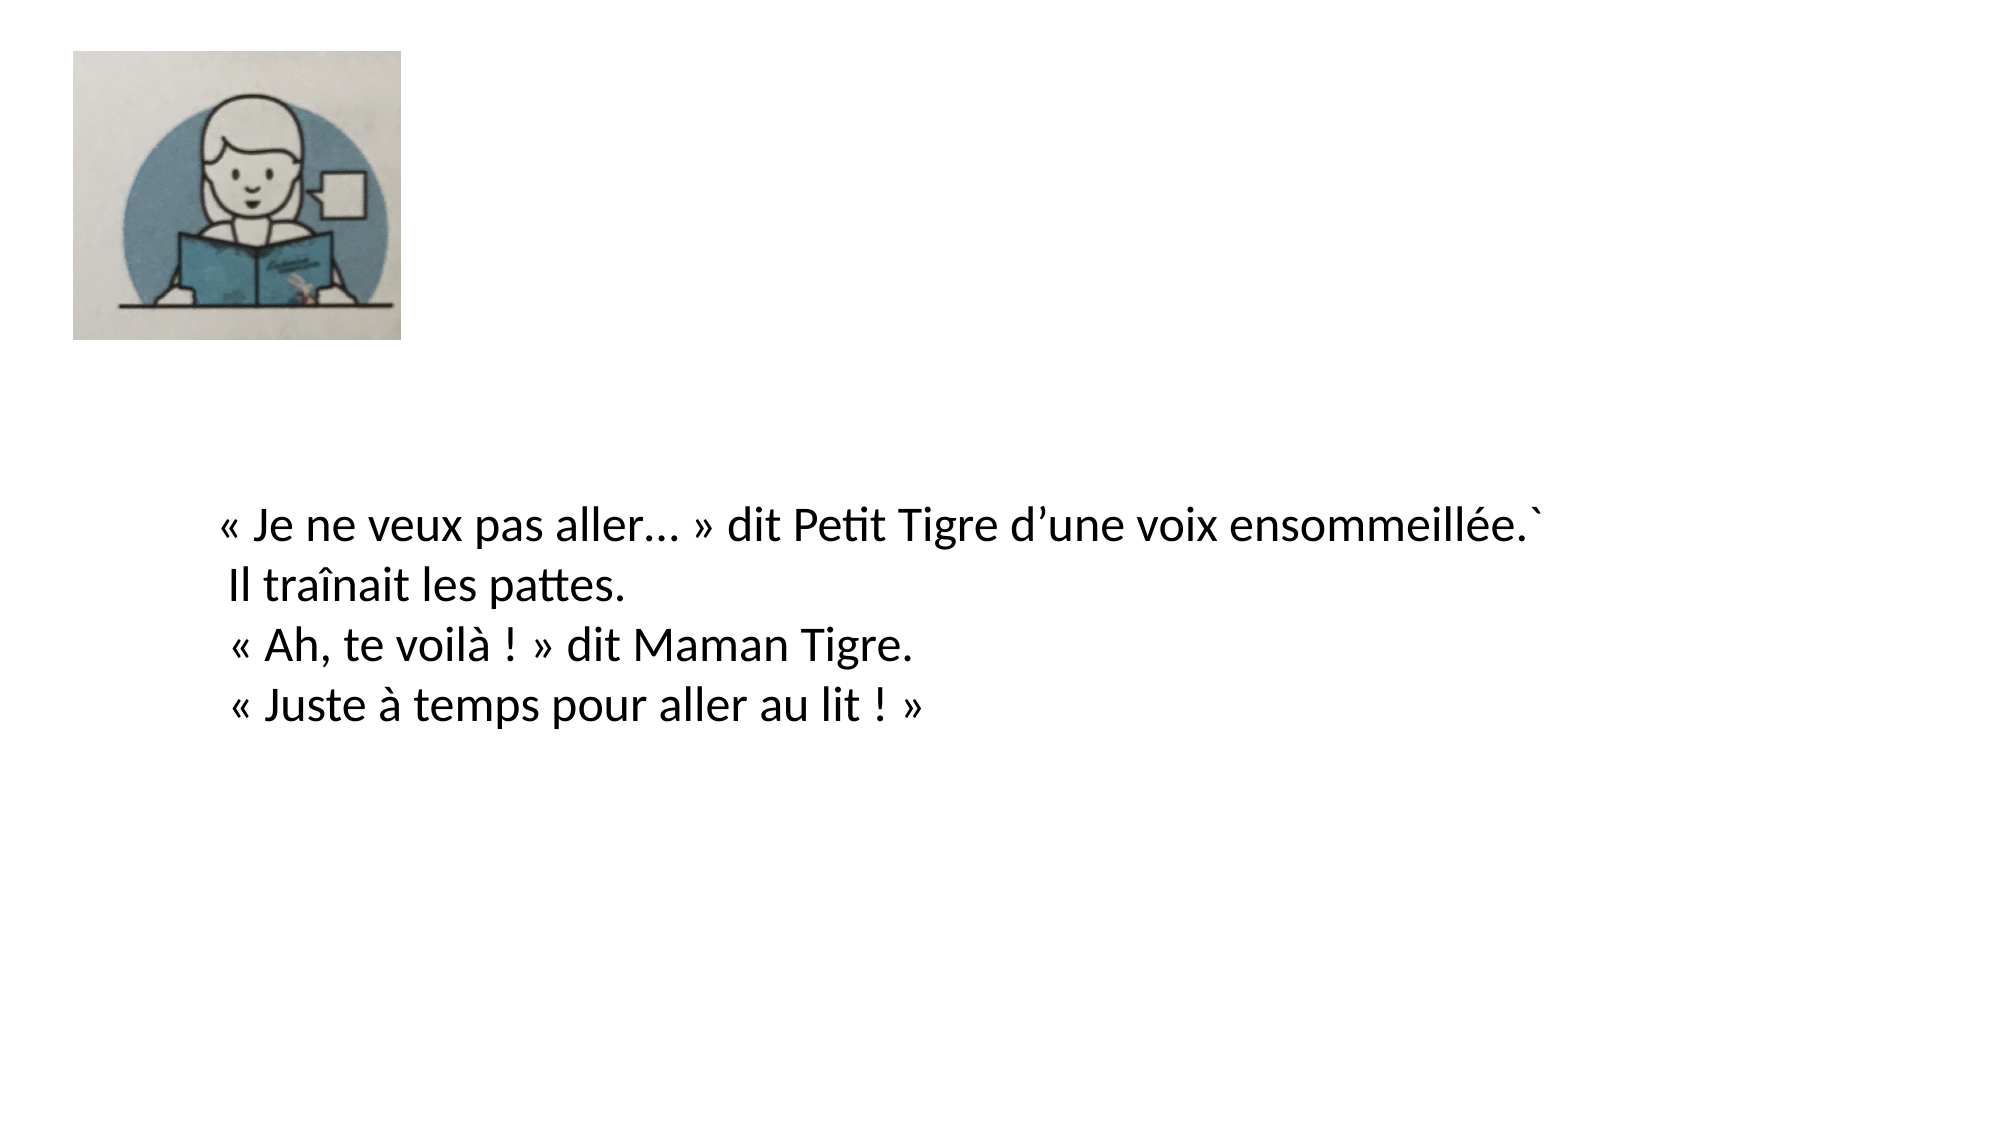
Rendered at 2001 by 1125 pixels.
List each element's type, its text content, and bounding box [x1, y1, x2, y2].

text_box « Je ne veux pas aller… » dit Petit Tigre d’une voix ensommeillée.` Il traînait les pattes. « Ah, te voilà ! » dit Maman Tigre. « Juste à temps pour aller au lit ! » [201, 484, 1857, 740]
picture [73, 51, 401, 340]
